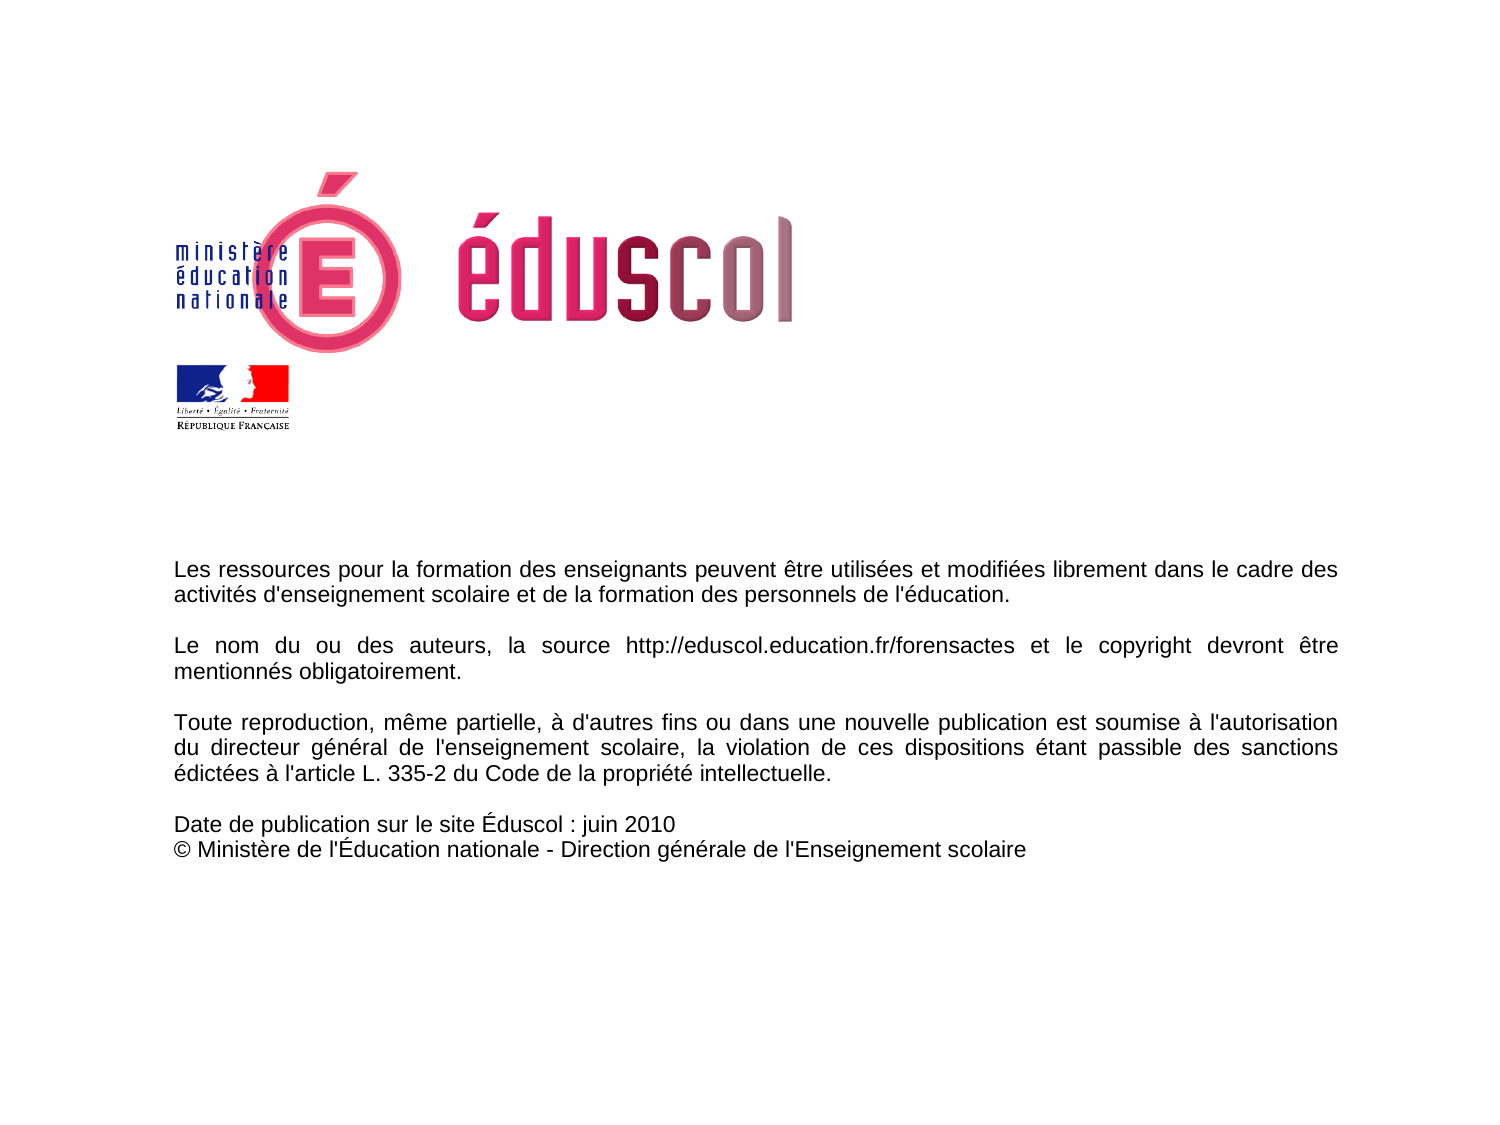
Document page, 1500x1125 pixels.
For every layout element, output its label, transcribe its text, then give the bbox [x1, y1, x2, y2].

text_box Les ressources pour la formation des enseignants peuvent être utilisées et modifiées librement dans le cadre des activités d'enseignement scolaire et de la formation des personnels de l'éducation. Le nom du ou des auteurs, la source http://eduscol.education.fr/forensactes et le copyright devront être mentionnés obligatoirement. Toute reproduction, même partielle, à d'autres fins ou dans une nouvelle publication est soumise à l'autorisation du directeur général de l'enseignement scolaire, la violation de ces dispositions étant passible des sanctions édictées à l'article L. 335-2 du Code de la propriété intellectuelle. Date de publication sur le site Éduscol : juin 2010 © Ministère de l'Éducation nationale - Direction générale de l'Enseignement scolaire [160, 548, 1353, 906]
picture [450, 210, 793, 323]
picture [170, 168, 408, 434]
